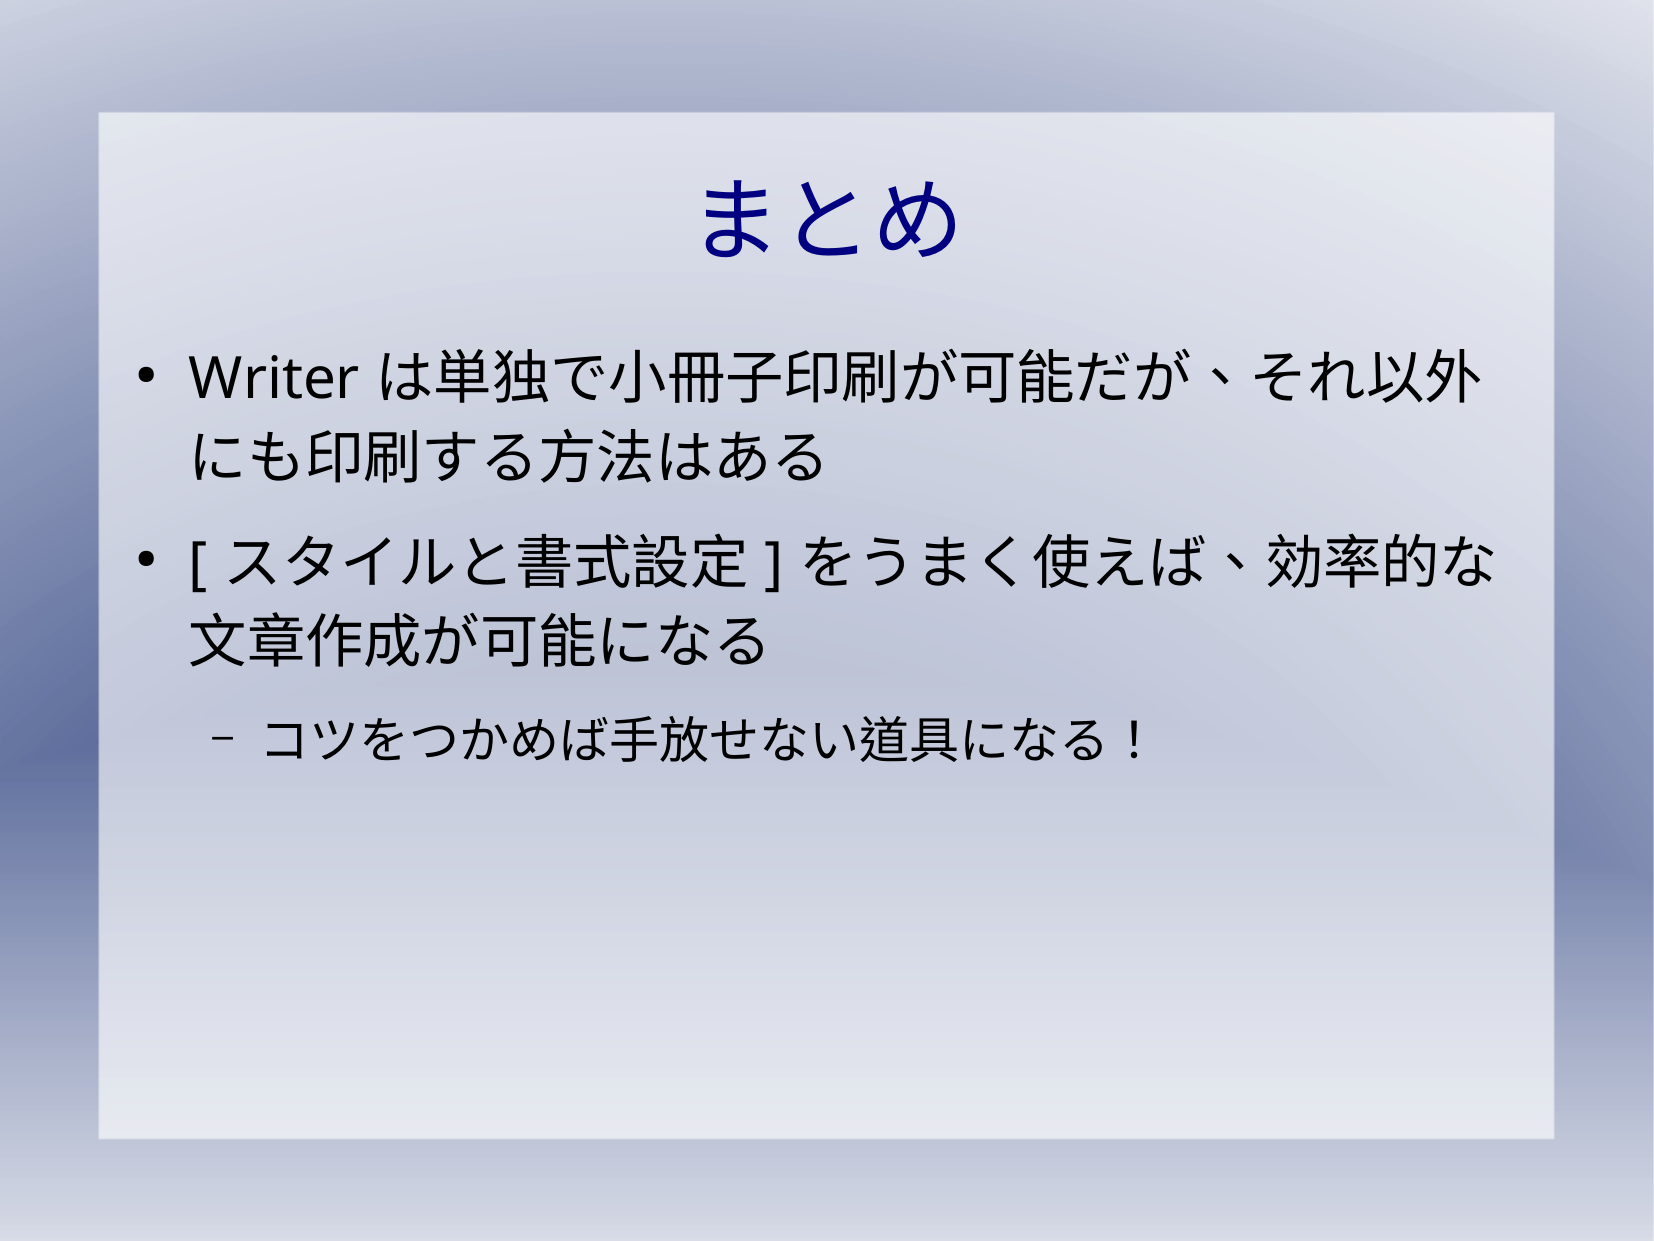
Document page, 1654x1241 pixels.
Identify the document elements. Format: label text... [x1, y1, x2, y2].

picture [0, 0, 1654, 1241]
title まとめ [118, 121, 1536, 315]
list Writerは単独で小冊子印刷が可能だが、それ以外にも印刷する方法はある [スタイルと書式設定]をうまく使えば、効率的な文章作成が可能になる コツをつかめば手放せない道具になる！ [118, 336, 1506, 960]
